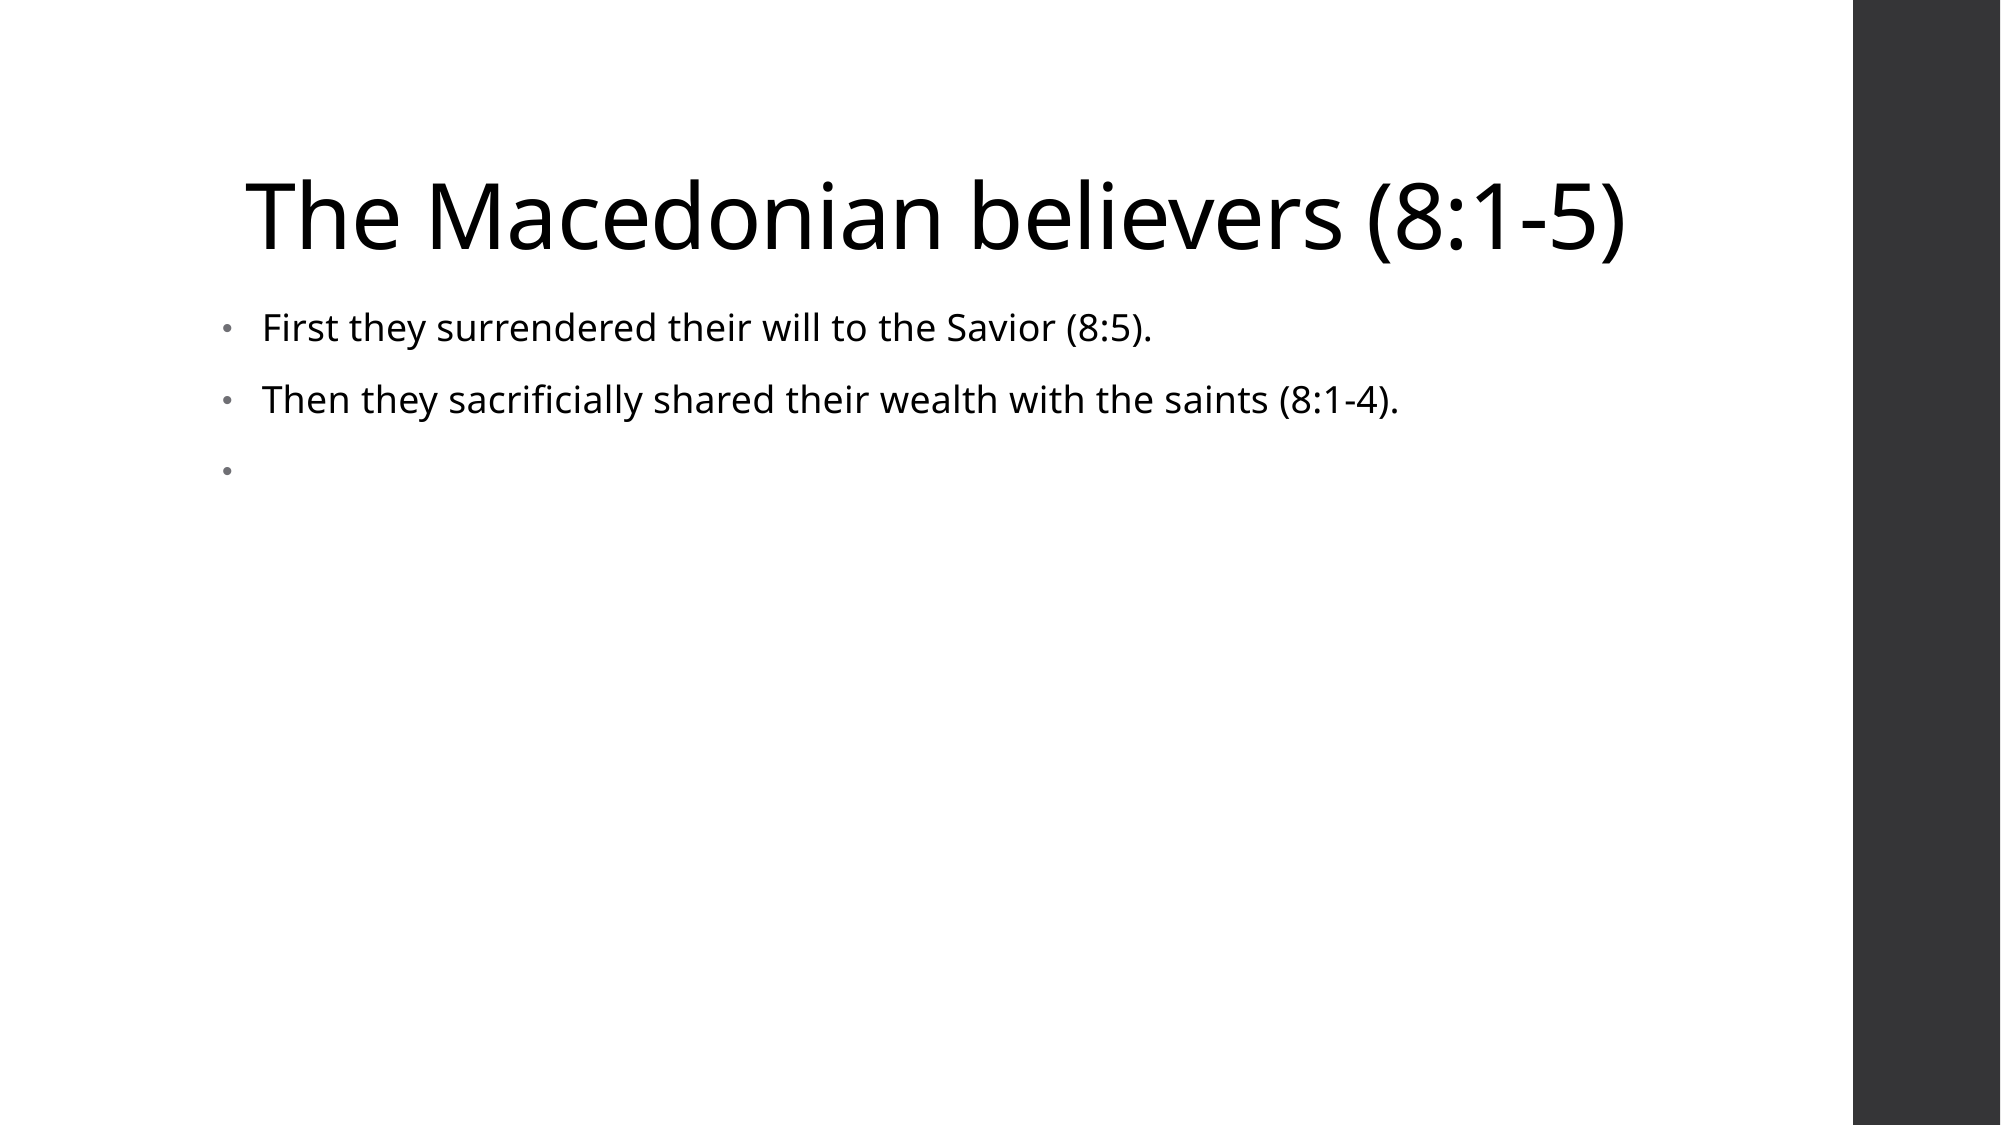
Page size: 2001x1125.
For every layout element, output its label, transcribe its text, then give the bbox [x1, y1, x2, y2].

list First they surrendered their will to the Savior (8:5). Then they sacrificially shared their wealth with the saints (8:1-4). [206, 299, 1617, 1014]
title The Macedonian believers (8:1-5) [206, 60, 1797, 278]
